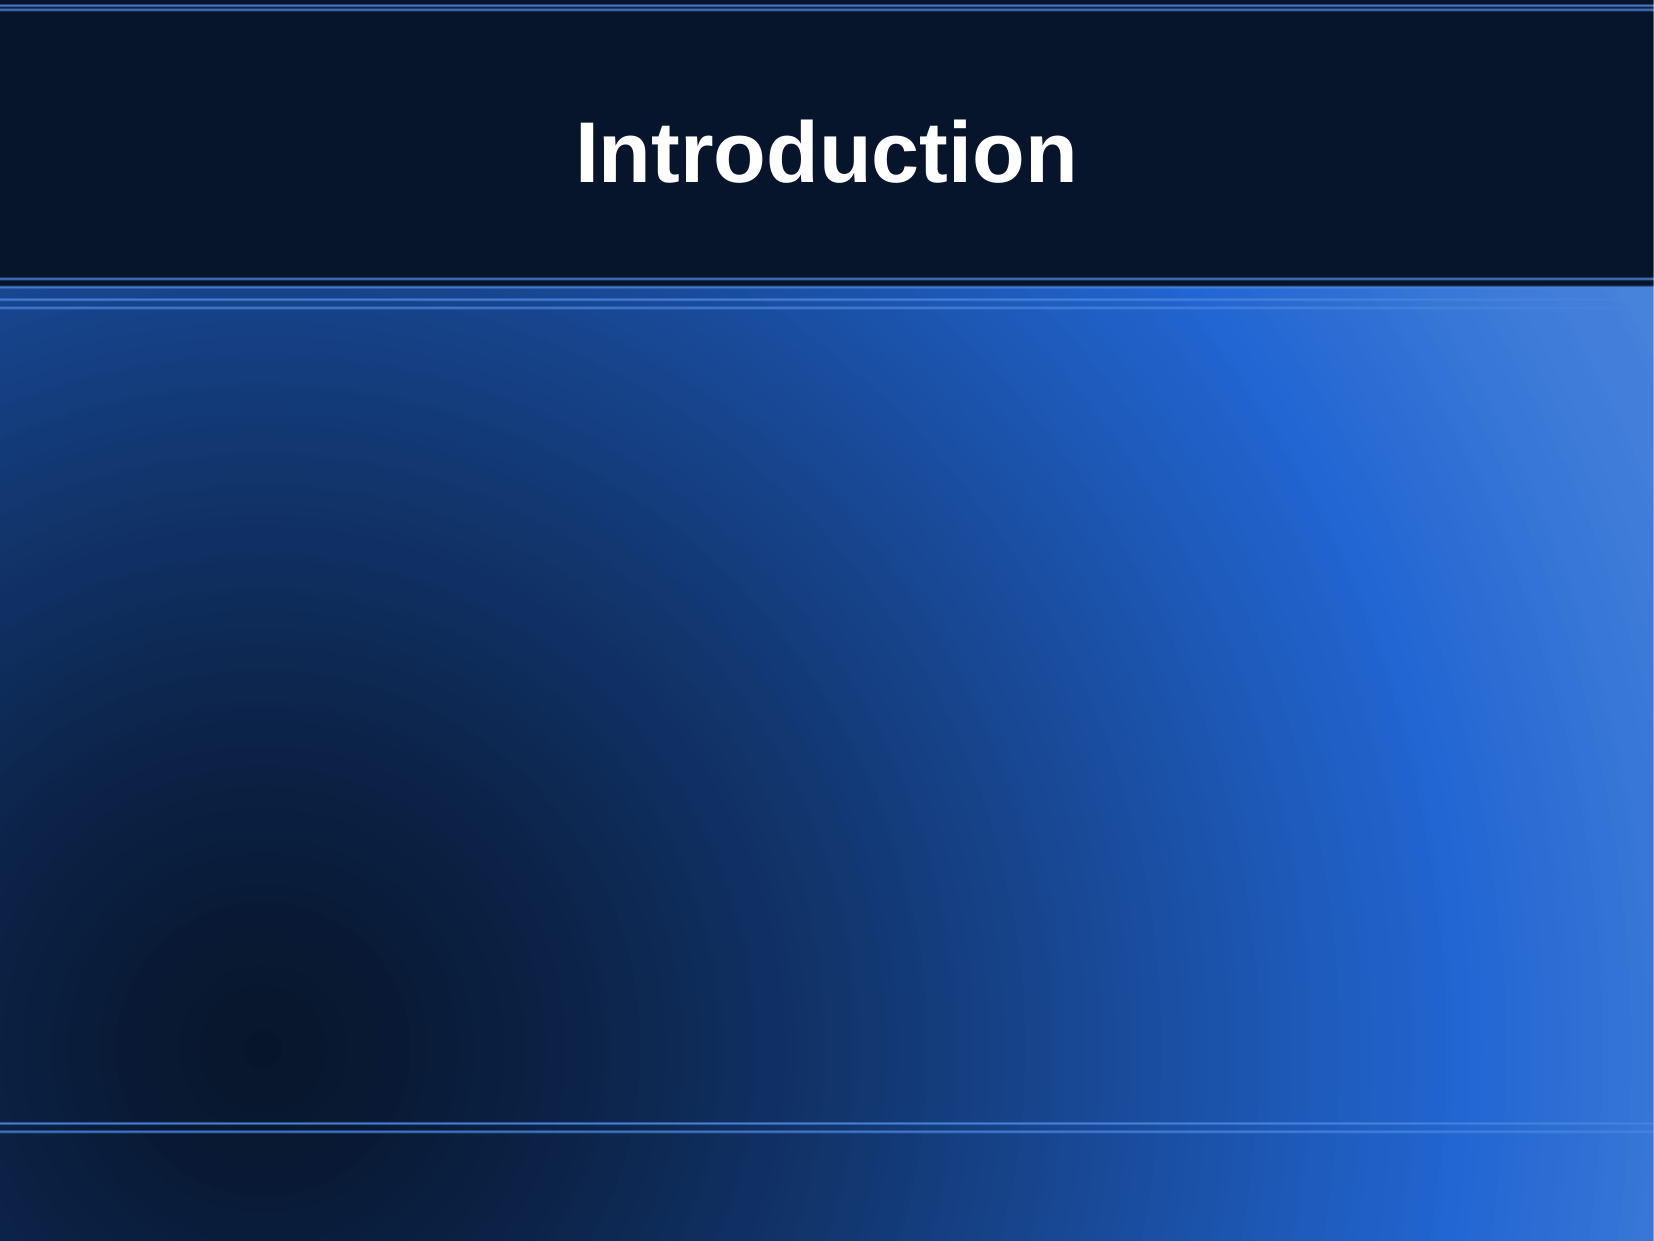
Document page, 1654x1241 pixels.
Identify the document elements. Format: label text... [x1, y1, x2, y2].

picture [0, 0, 1654, 1241]
title Introduction [82, 49, 1571, 257]
